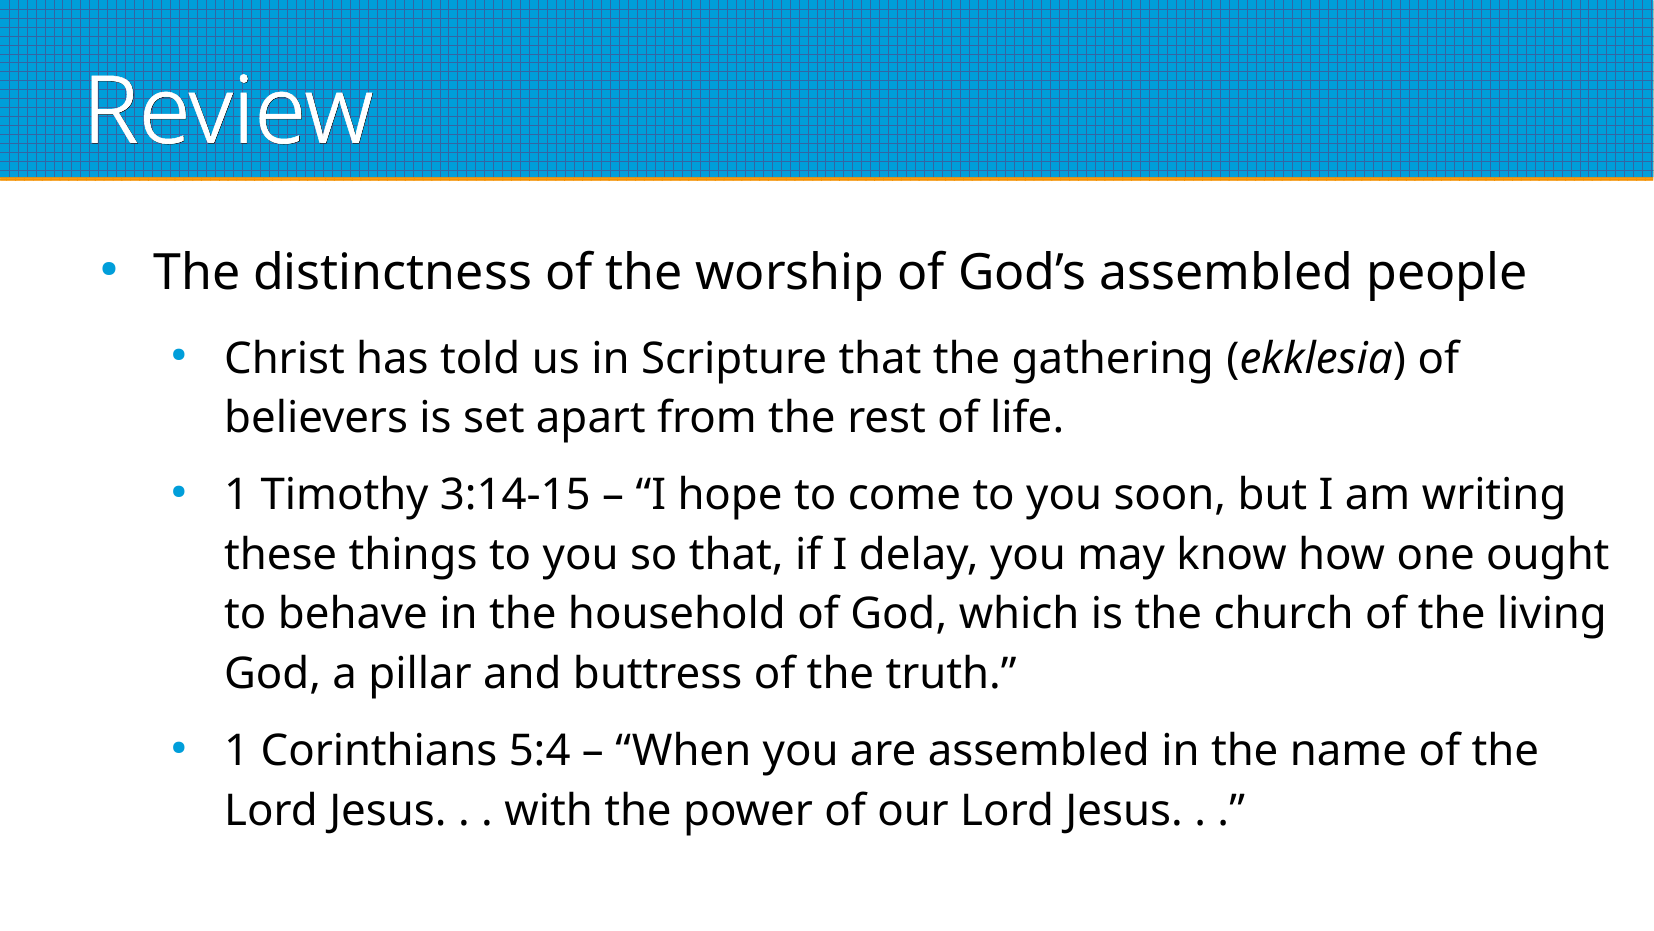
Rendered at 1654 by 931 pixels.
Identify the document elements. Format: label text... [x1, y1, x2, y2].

list The distinctness of the worship of God’s assembled people Christ has told us in Scripture that the gathering (ekklesia) of believers is set apart from the rest of life. 1 Timothy 3:14-15 – “I hope to come to you soon, but I am writing these things to you so that, if I delay, you may know how one ought to behave in the household of God, which is the church of the living God, a pillar and buttress of the truth.” 1 Corinthians 5:4 – “When you are assembled in the name of the Lord Jesus. . . with the power of our Lord Jesus. . .” [82, 236, 1613, 863]
title Review [82, 14, 1571, 171]
